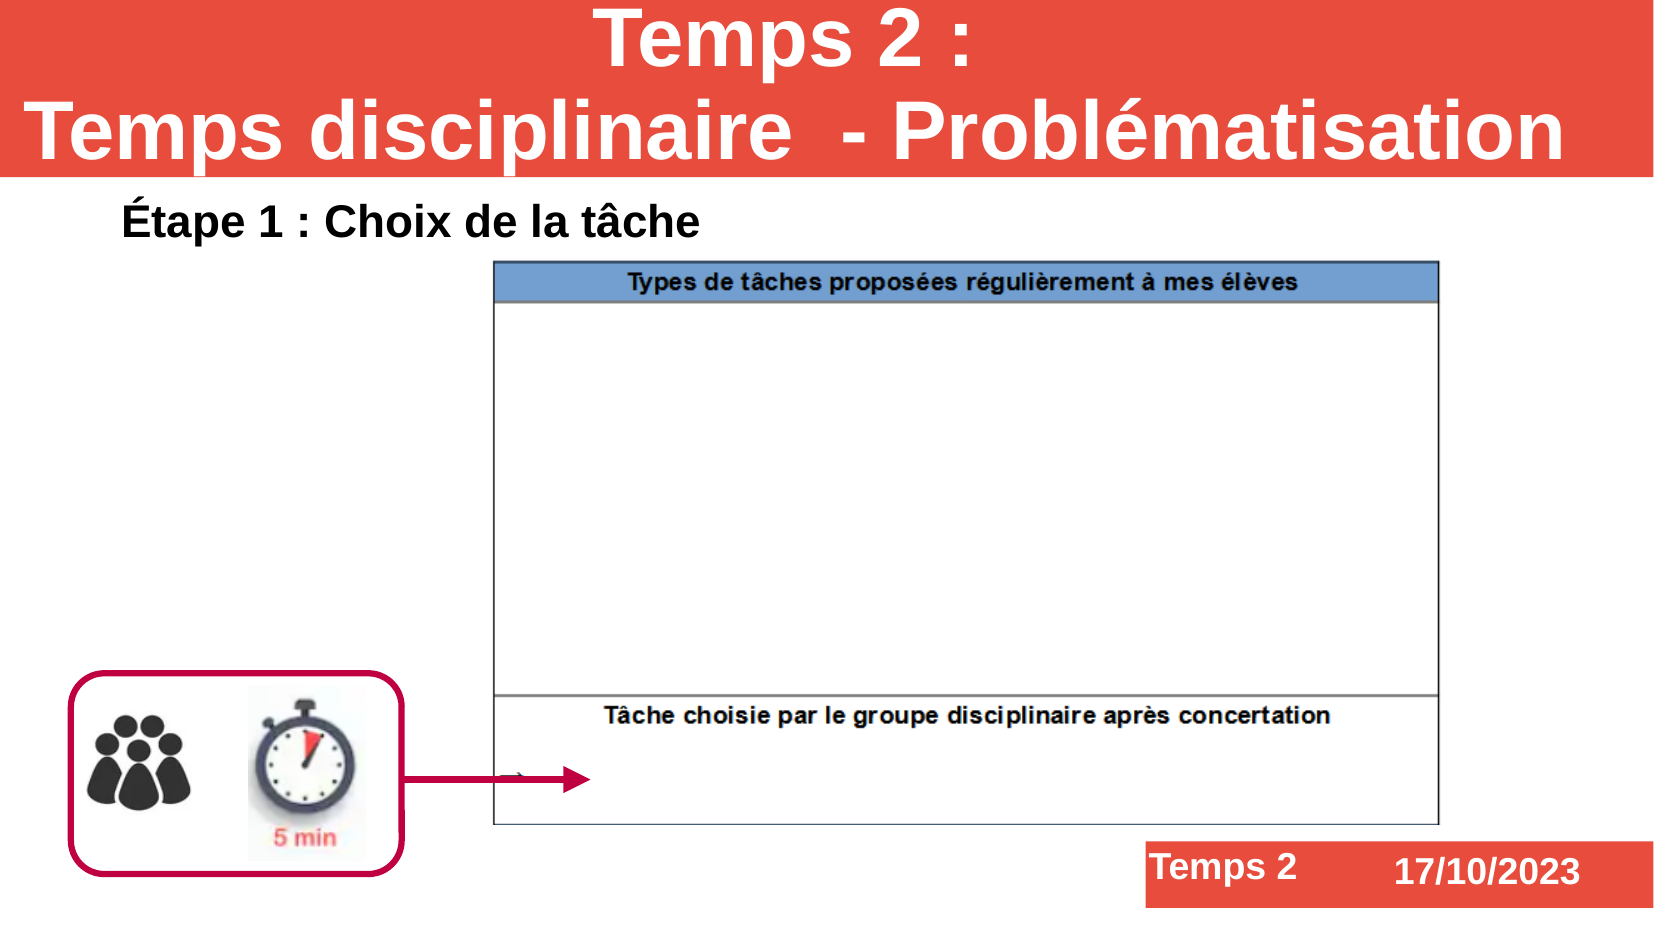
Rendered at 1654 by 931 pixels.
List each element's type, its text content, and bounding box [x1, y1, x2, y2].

title Temps 2 : Temps disciplinaire - Problématisation [23, 66, 1642, 178]
picture [248, 685, 367, 861]
picture [486, 256, 1441, 825]
picture [76, 708, 201, 815]
text_box Étape 1 : Choix de la tâche [106, 188, 1441, 256]
text_box Temps 2 [1133, 838, 1335, 931]
text_box [70, 673, 402, 875]
